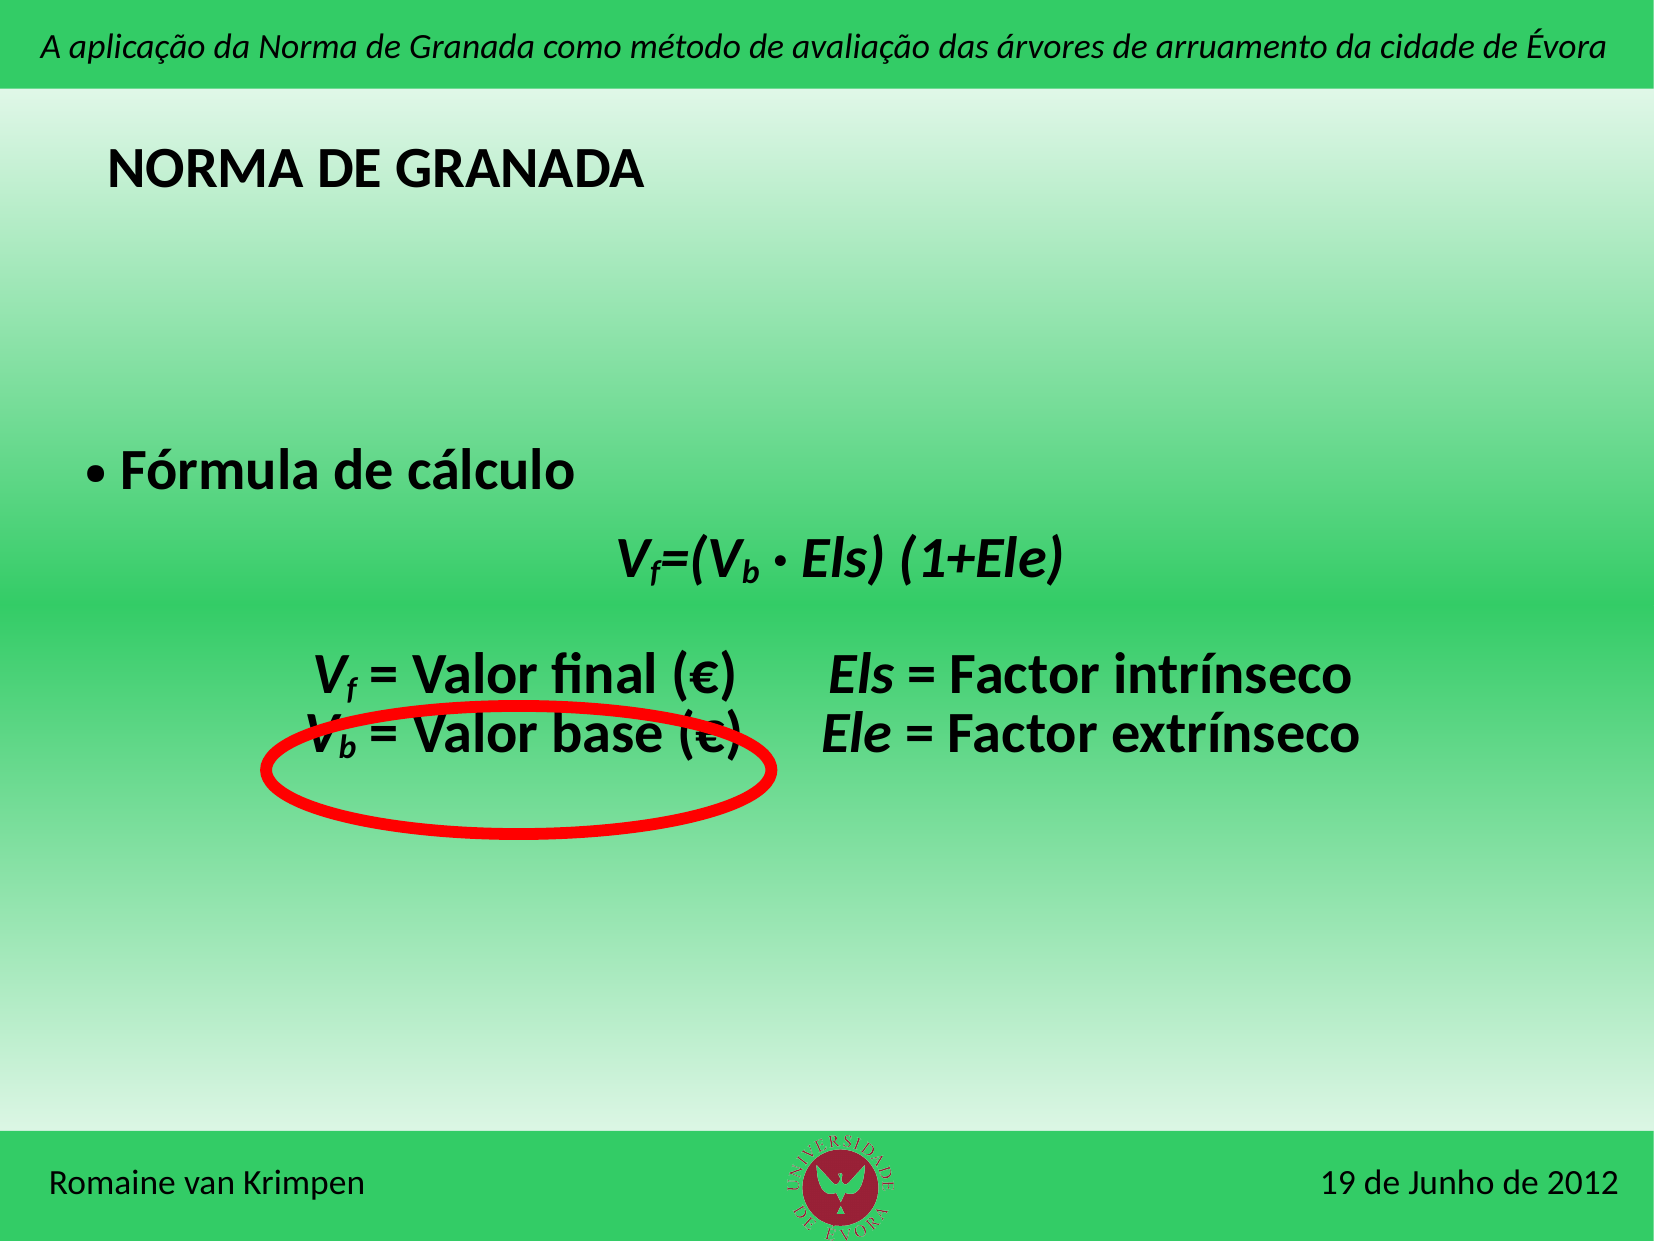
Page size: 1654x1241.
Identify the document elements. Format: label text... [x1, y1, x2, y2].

text_box NORMA DE GRANADA [78, 132, 1587, 214]
text_box Fórmula de cálculo Vf=(Vb · Els) (1+Ele) Vf = Valor final (€) Els = Factor intrínseco Vb = Valor base (€) Ele = Factor extrínseco [78, 289, 1587, 1040]
picture [787, 1135, 894, 1241]
